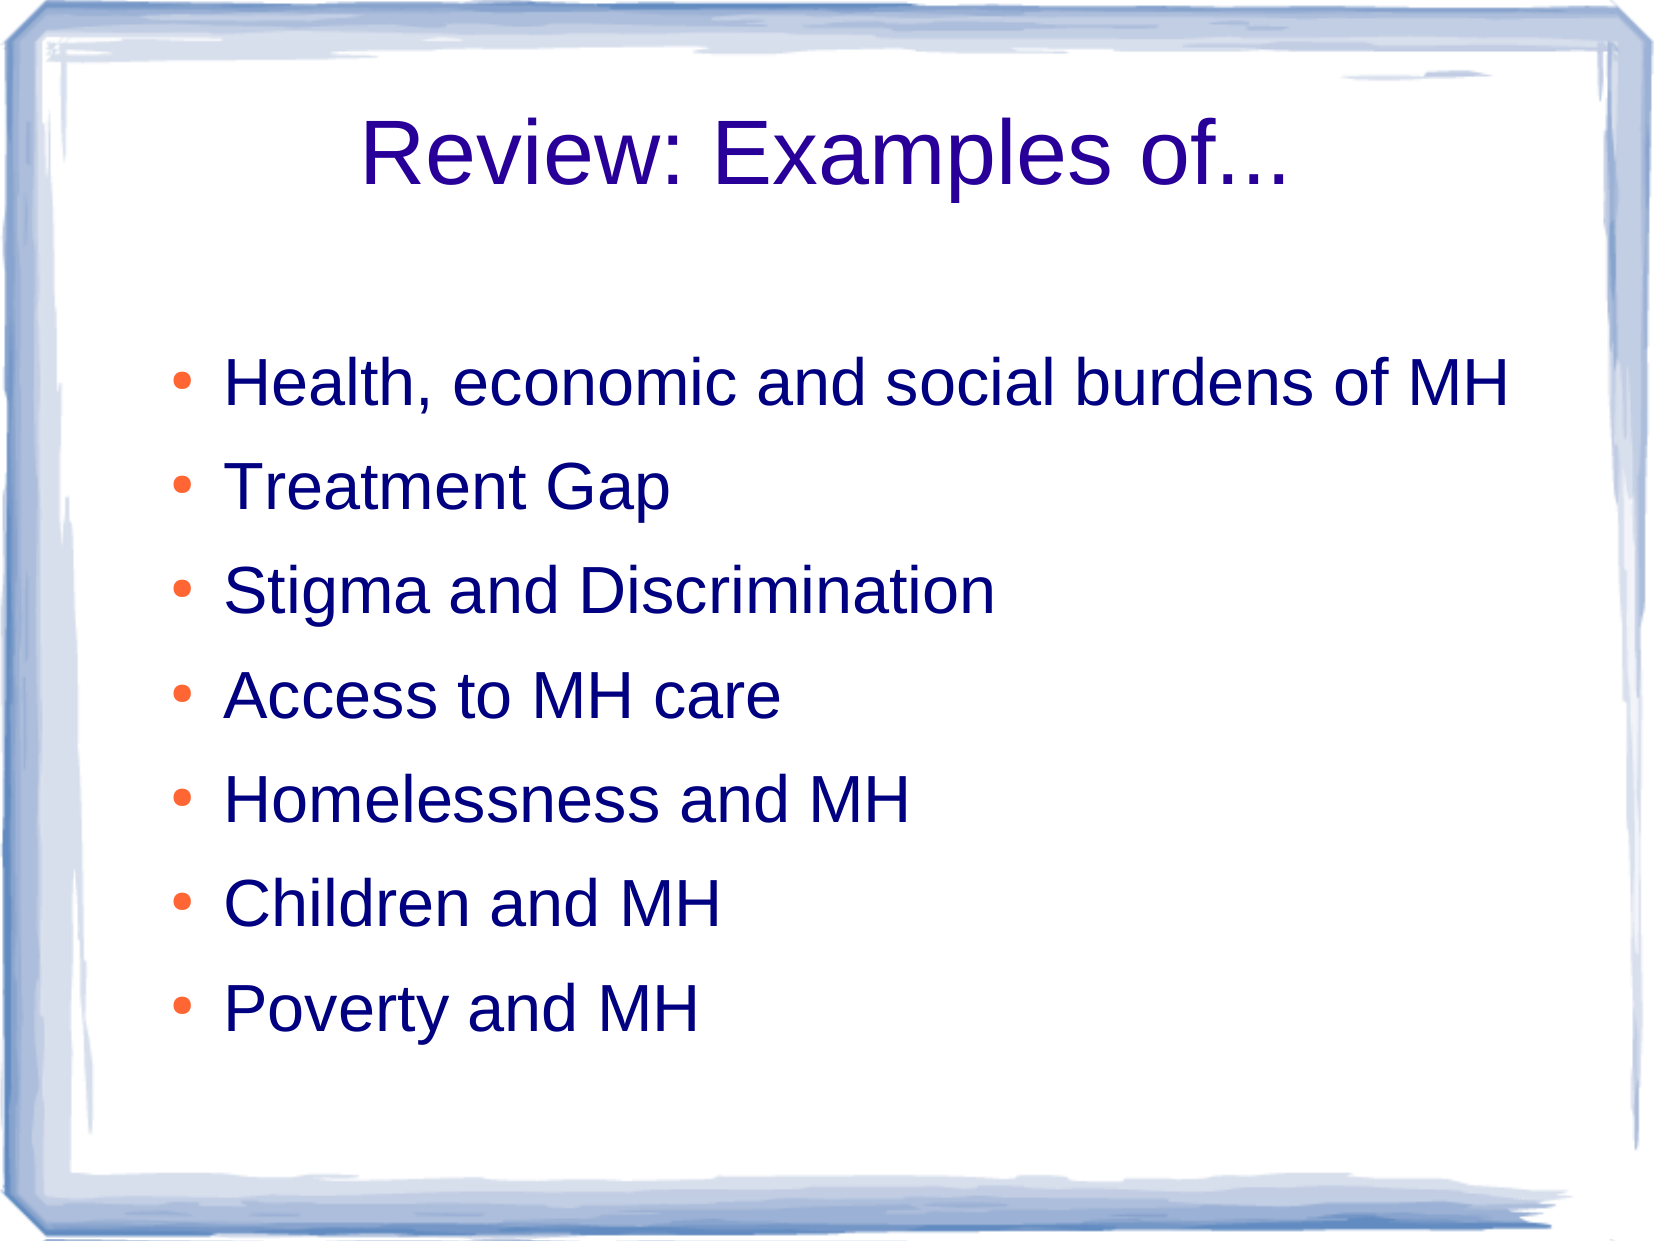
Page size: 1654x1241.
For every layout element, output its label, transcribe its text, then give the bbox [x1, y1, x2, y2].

title Review: Examples of... [82, 49, 1571, 257]
picture [0, 0, 1654, 1241]
list Health, economic and social burdens of MH Treatment Gap Stigma and Discrimination Access to MH care Homelessness and MH Children and MH Poverty and MH [152, 344, 1534, 1127]
